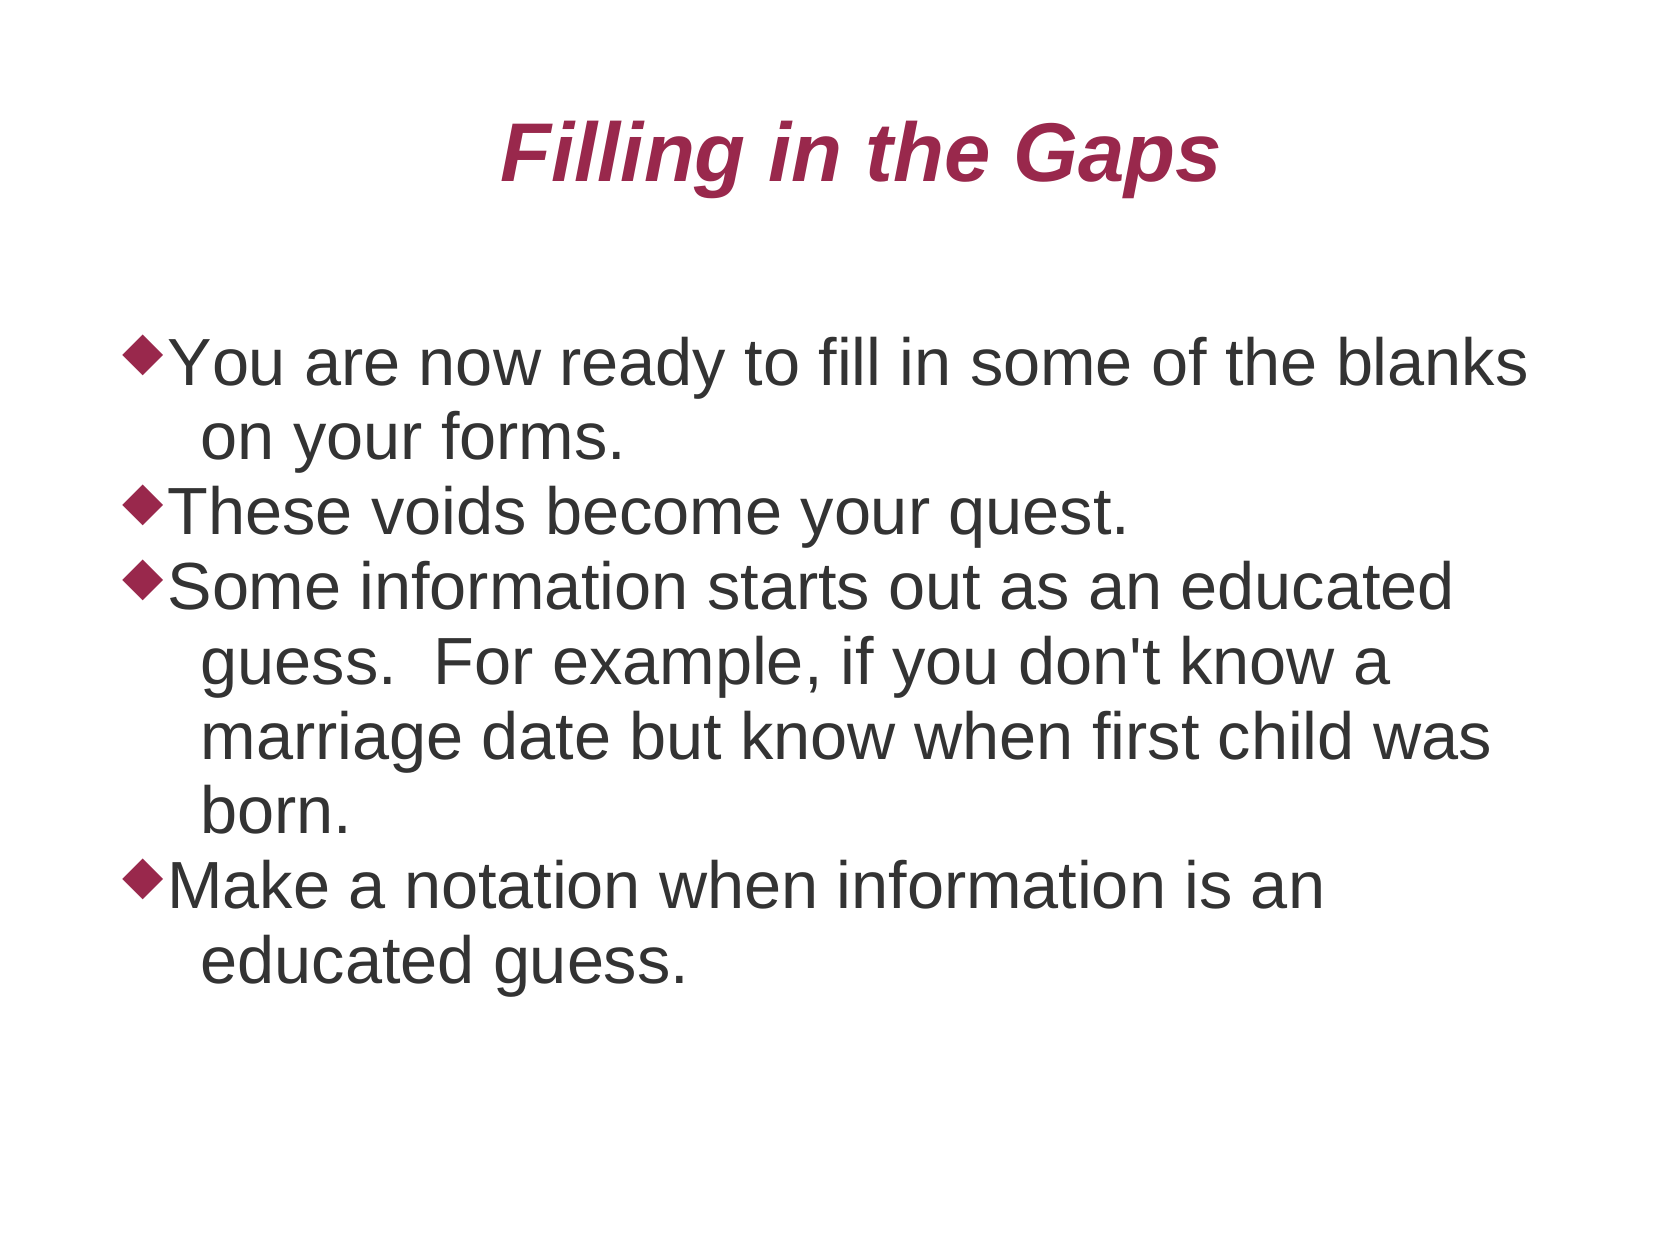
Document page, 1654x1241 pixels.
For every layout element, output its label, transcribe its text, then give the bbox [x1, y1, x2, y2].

title Filling in the Gaps [82, 49, 1571, 257]
list You are now ready to fill in some of the blanks on your forms. These voids become your quest. Some information starts out as an educated guess. For example, if you don't know a marriage date but know when first child was born. Make a notation when information is an educated guess. [118, 324, 1571, 1004]
